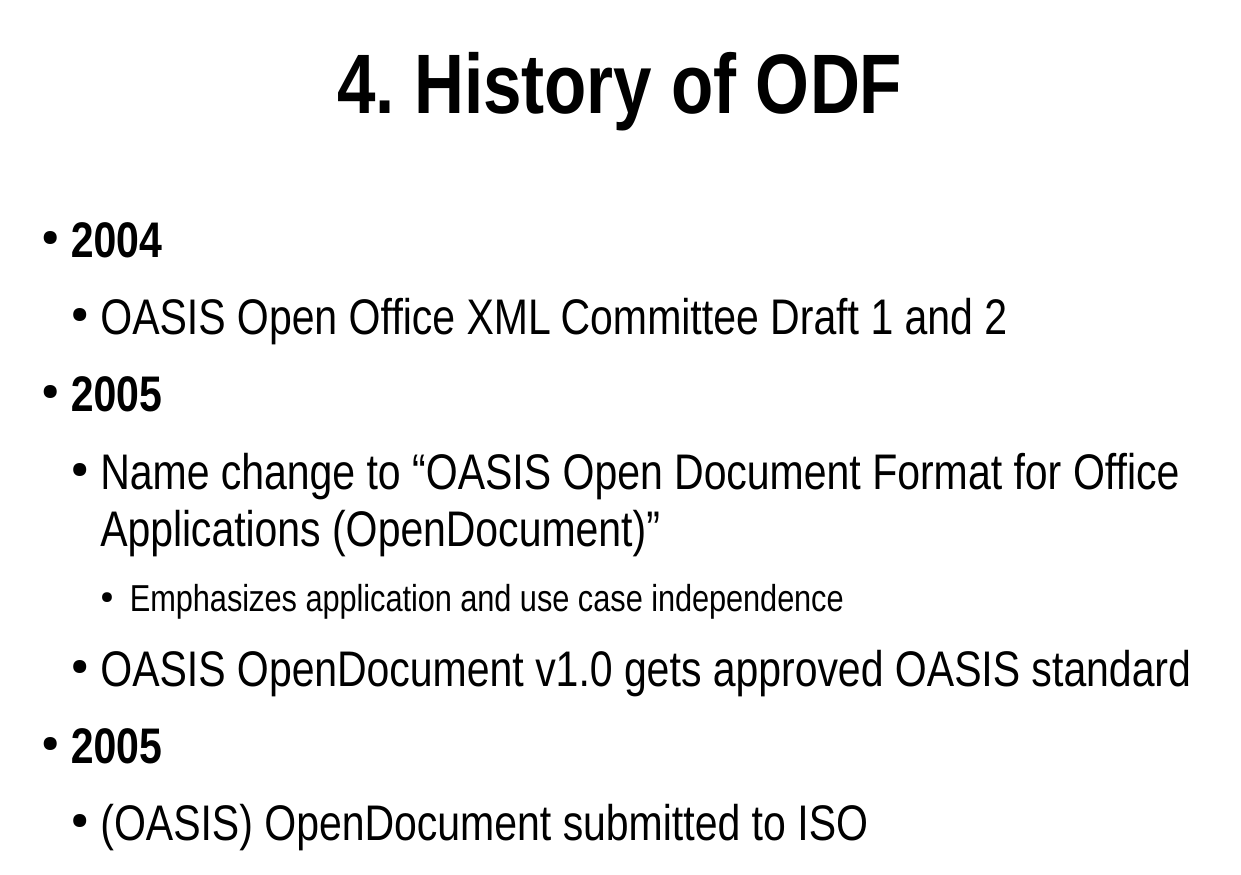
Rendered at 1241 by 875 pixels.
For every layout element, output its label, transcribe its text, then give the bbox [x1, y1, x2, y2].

list 2004 OASIS Open Office XML Committee Draft 1 and 2 2005 Name change to “OASIS Open Document Format for Office Applications (OpenDocument)” Emphasizes application and use case independence OASIS OpenDocument v1.0 gets approved OASIS standard 2005 (OASIS) OpenDocument submitted to ISO [11, 210, 1229, 863]
title 4. History of ODF [11, 12, 1229, 155]
